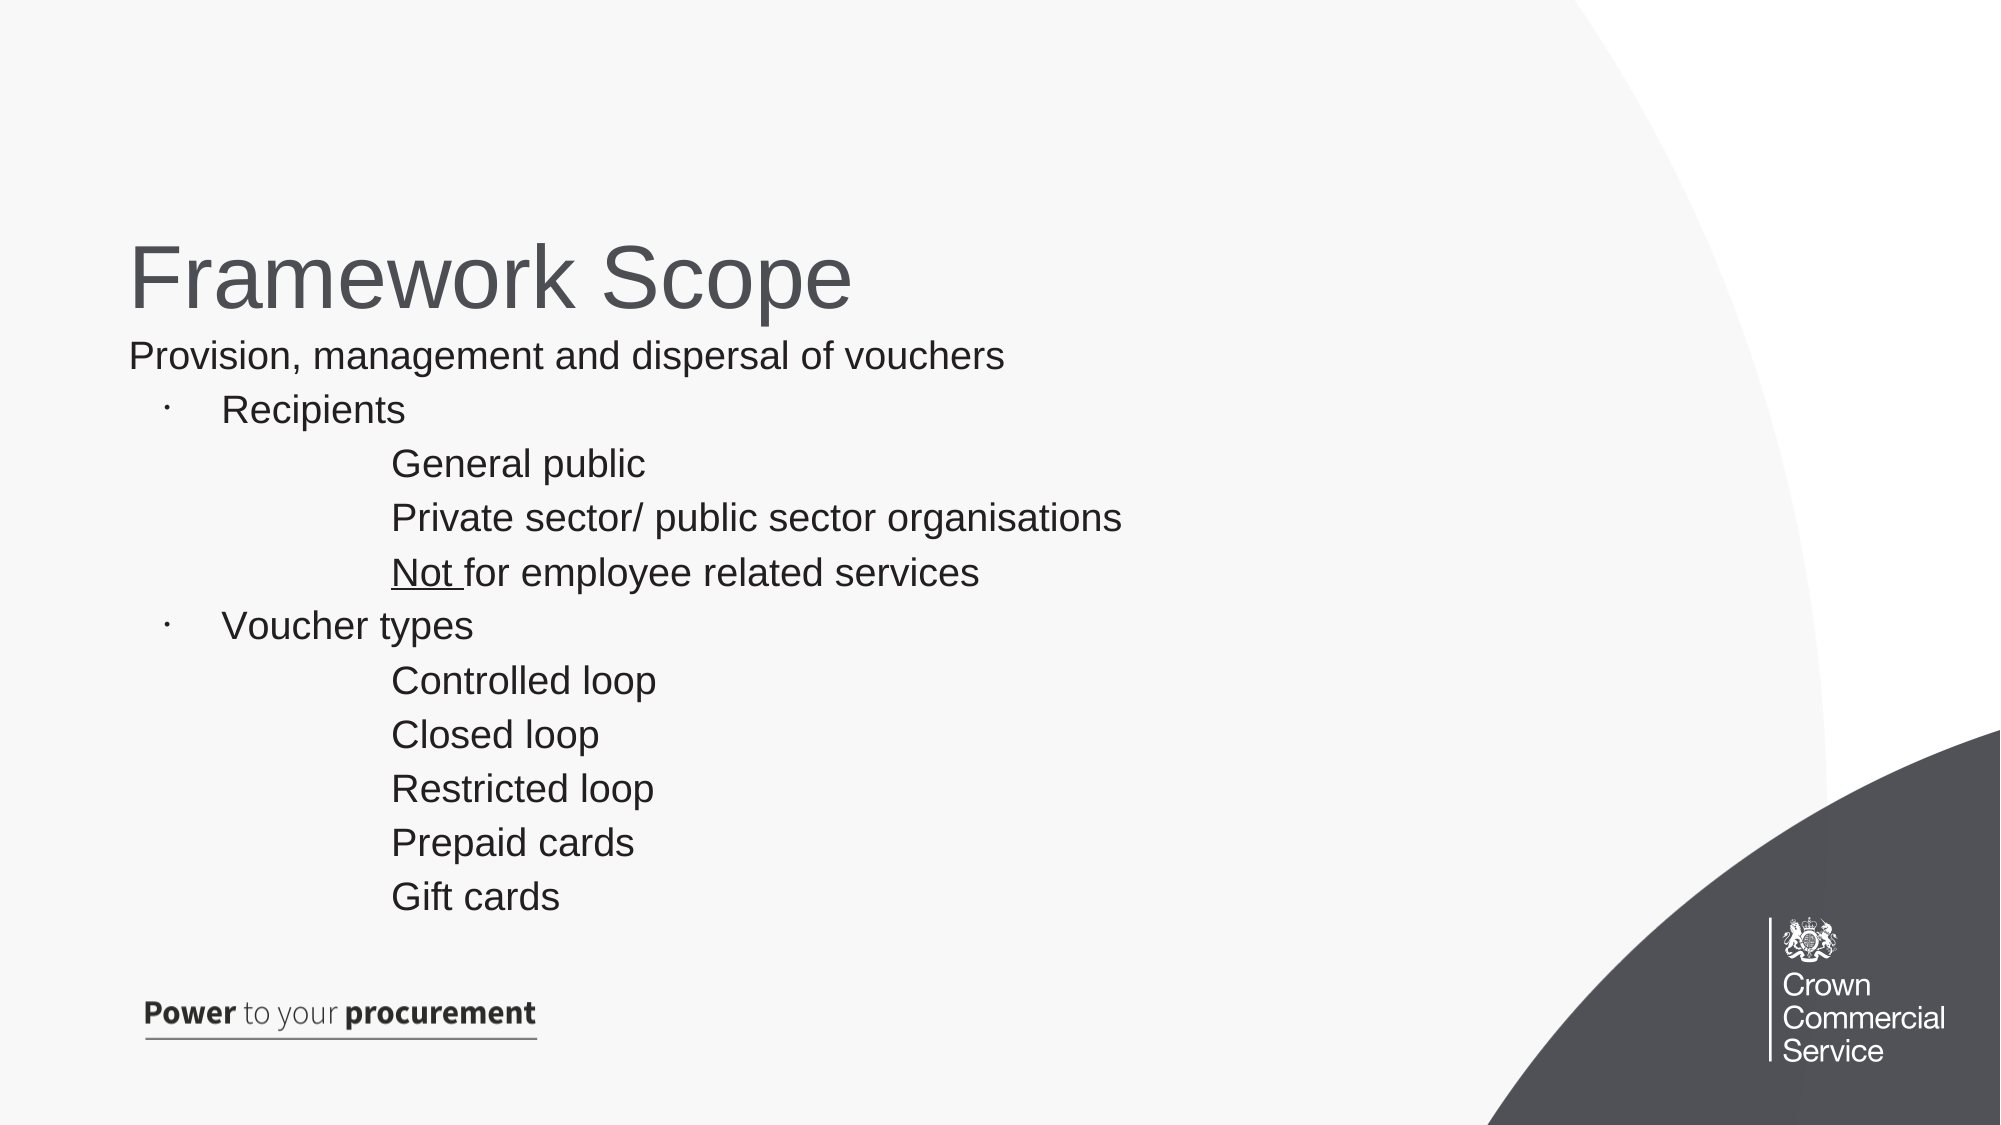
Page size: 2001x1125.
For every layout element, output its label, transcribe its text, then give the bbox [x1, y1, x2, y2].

title Framework Scope [128, 219, 1922, 358]
subtitle Provision, management and dispersal of vouchers Recipients General public Private sector/ public sector organisations Not for employee related services Voucher types Controlled loop Closed loop Restricted loop Prepaid cards Gift cards [128, 330, 1465, 1063]
